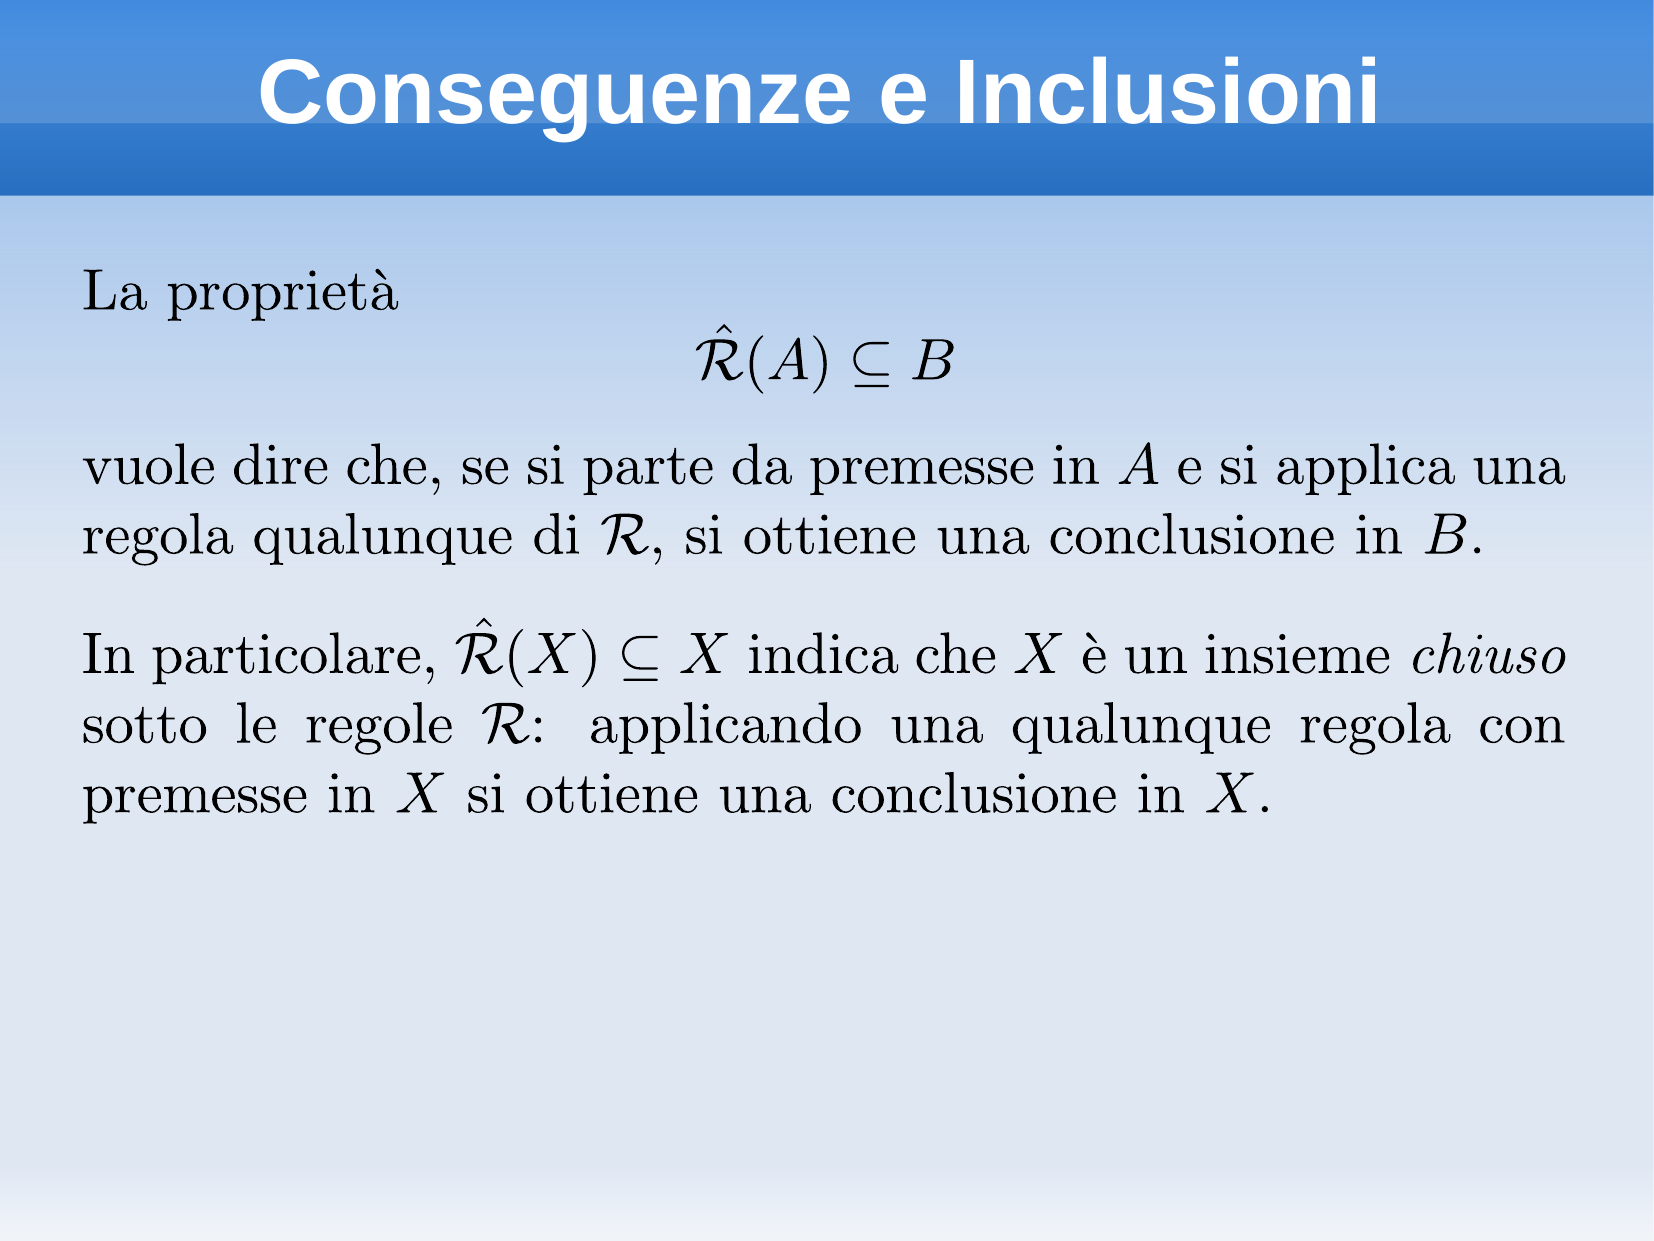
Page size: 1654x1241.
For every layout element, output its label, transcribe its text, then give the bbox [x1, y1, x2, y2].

text_box [81, 268, 1569, 824]
title Conseguenze e Inclusioni [76, 0, 1565, 196]
picture [0, 0, 1654, 1241]
